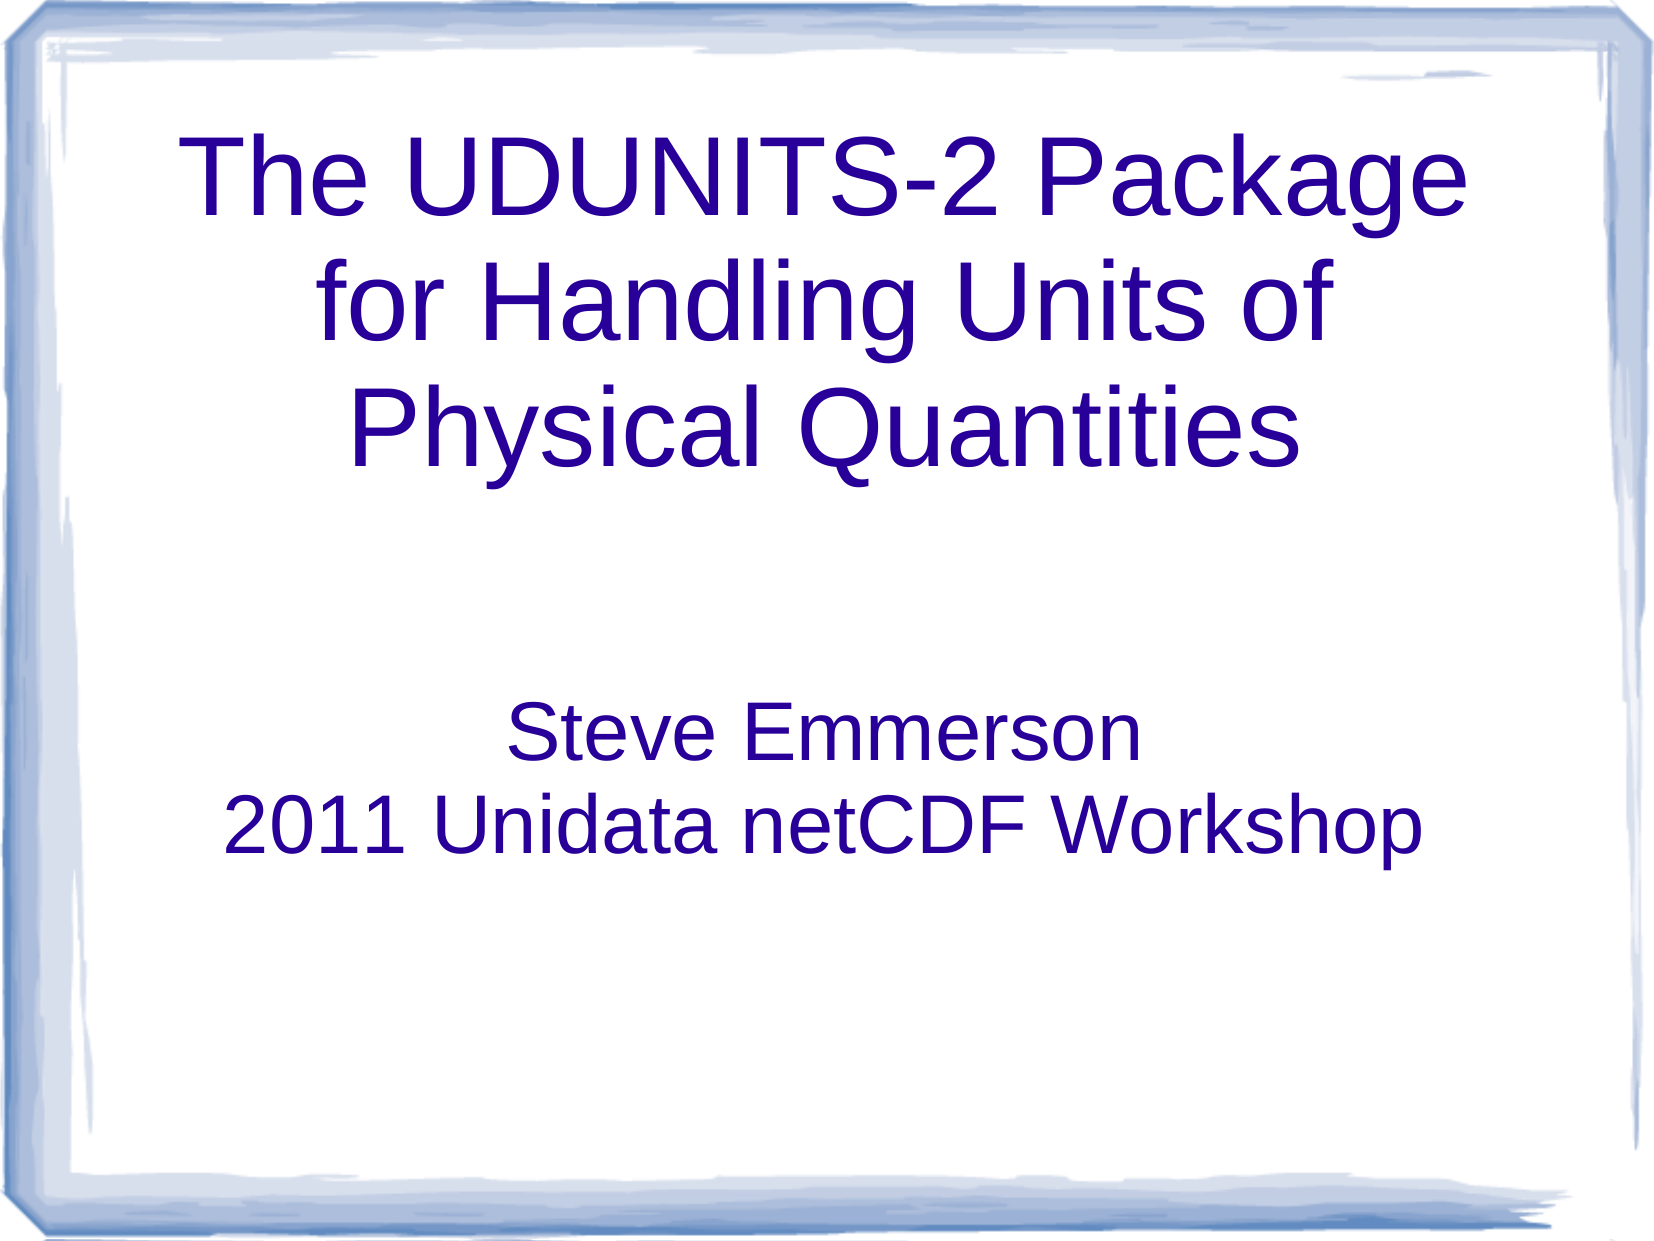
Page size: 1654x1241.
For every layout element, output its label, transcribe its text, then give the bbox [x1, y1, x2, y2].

title The UDUNITS-2 Package for Handling Units of Physical Quantities Steve Emmerson 2011 Unidata netCDF Workshop [100, 113, 1549, 872]
picture [0, 0, 1654, 1241]
